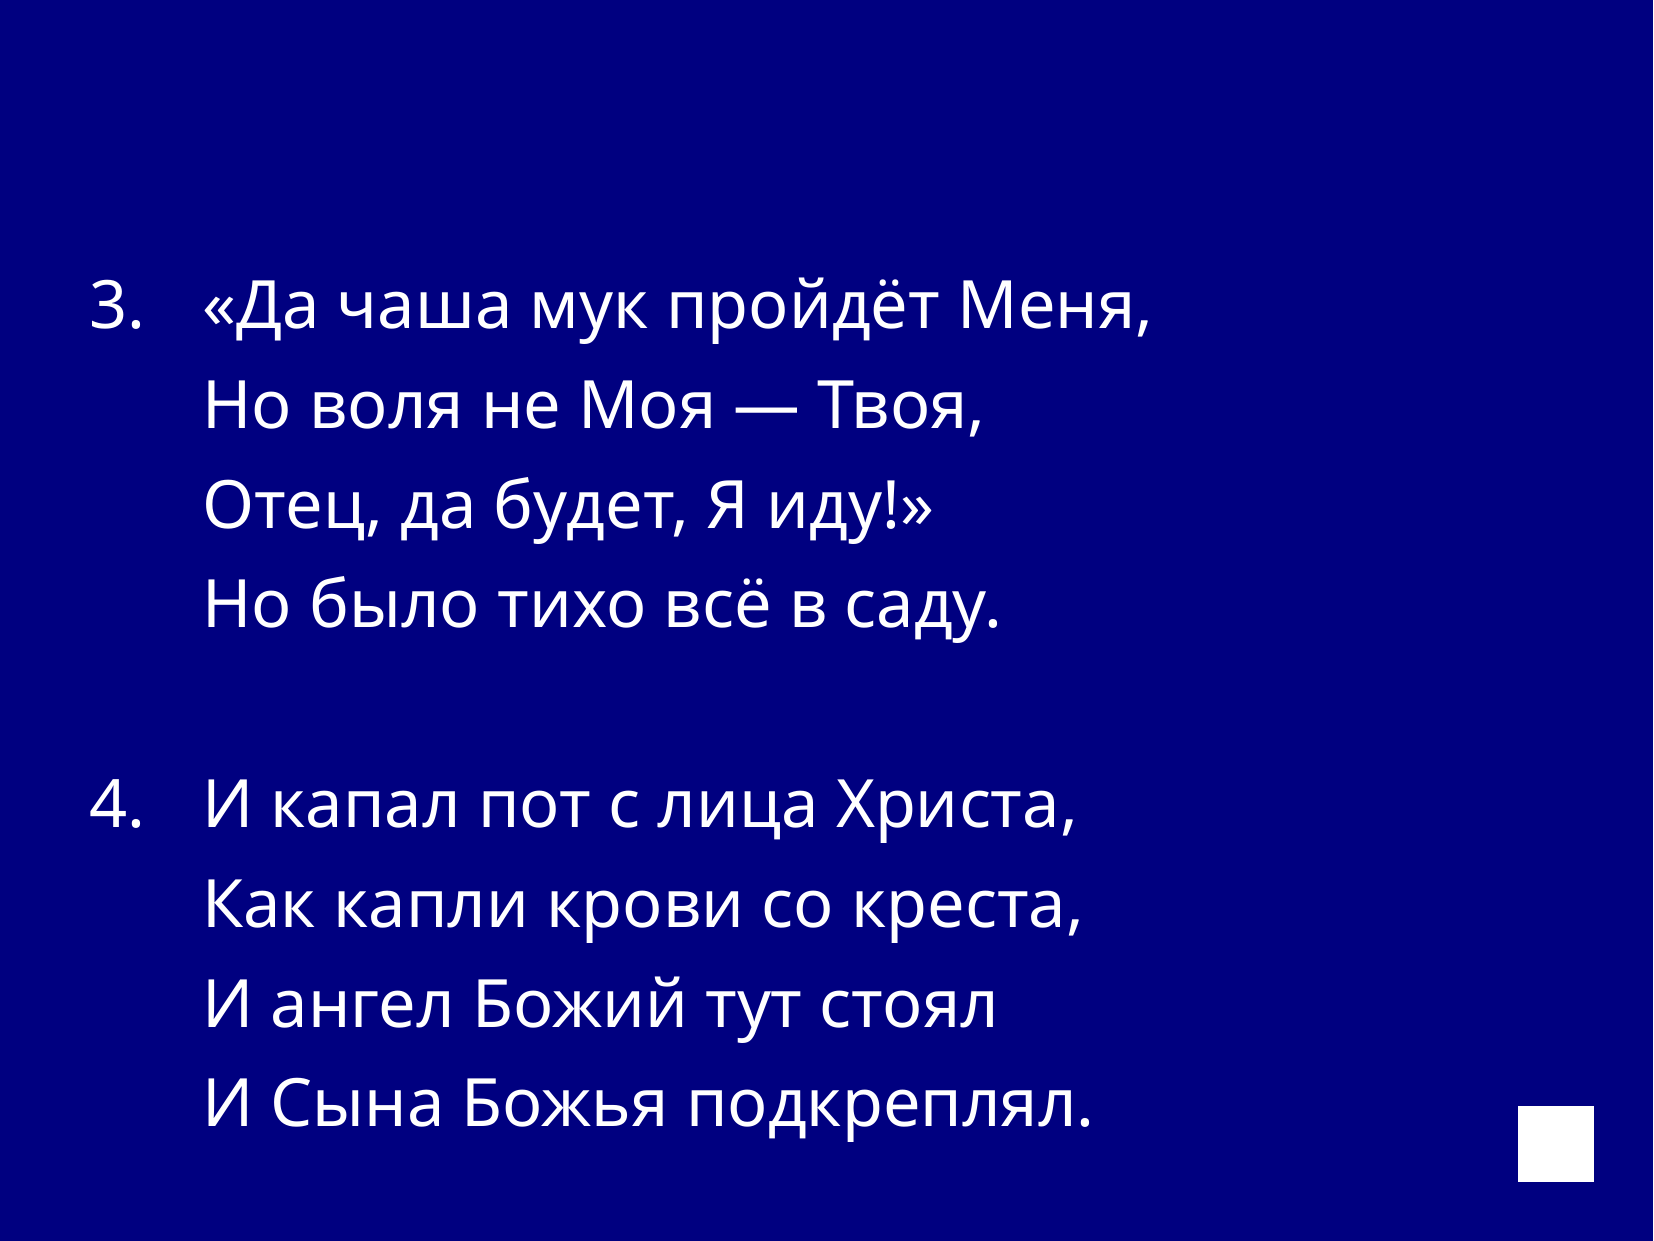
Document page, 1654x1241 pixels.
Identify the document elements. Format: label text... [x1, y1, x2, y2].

text_box [1518, 1106, 1594, 1182]
text_box 3. «Да чаша мук пройдёт Меня, Но воля не Моя — Твоя, Отец, да будет, Я иду!» Но было тихо всё в саду. 4. И капал пот с лица Христа, Как капли крови со креста, И ангел Божий тут стоял И Сына Божья подкреплял. [75, 150, 1576, 1163]
